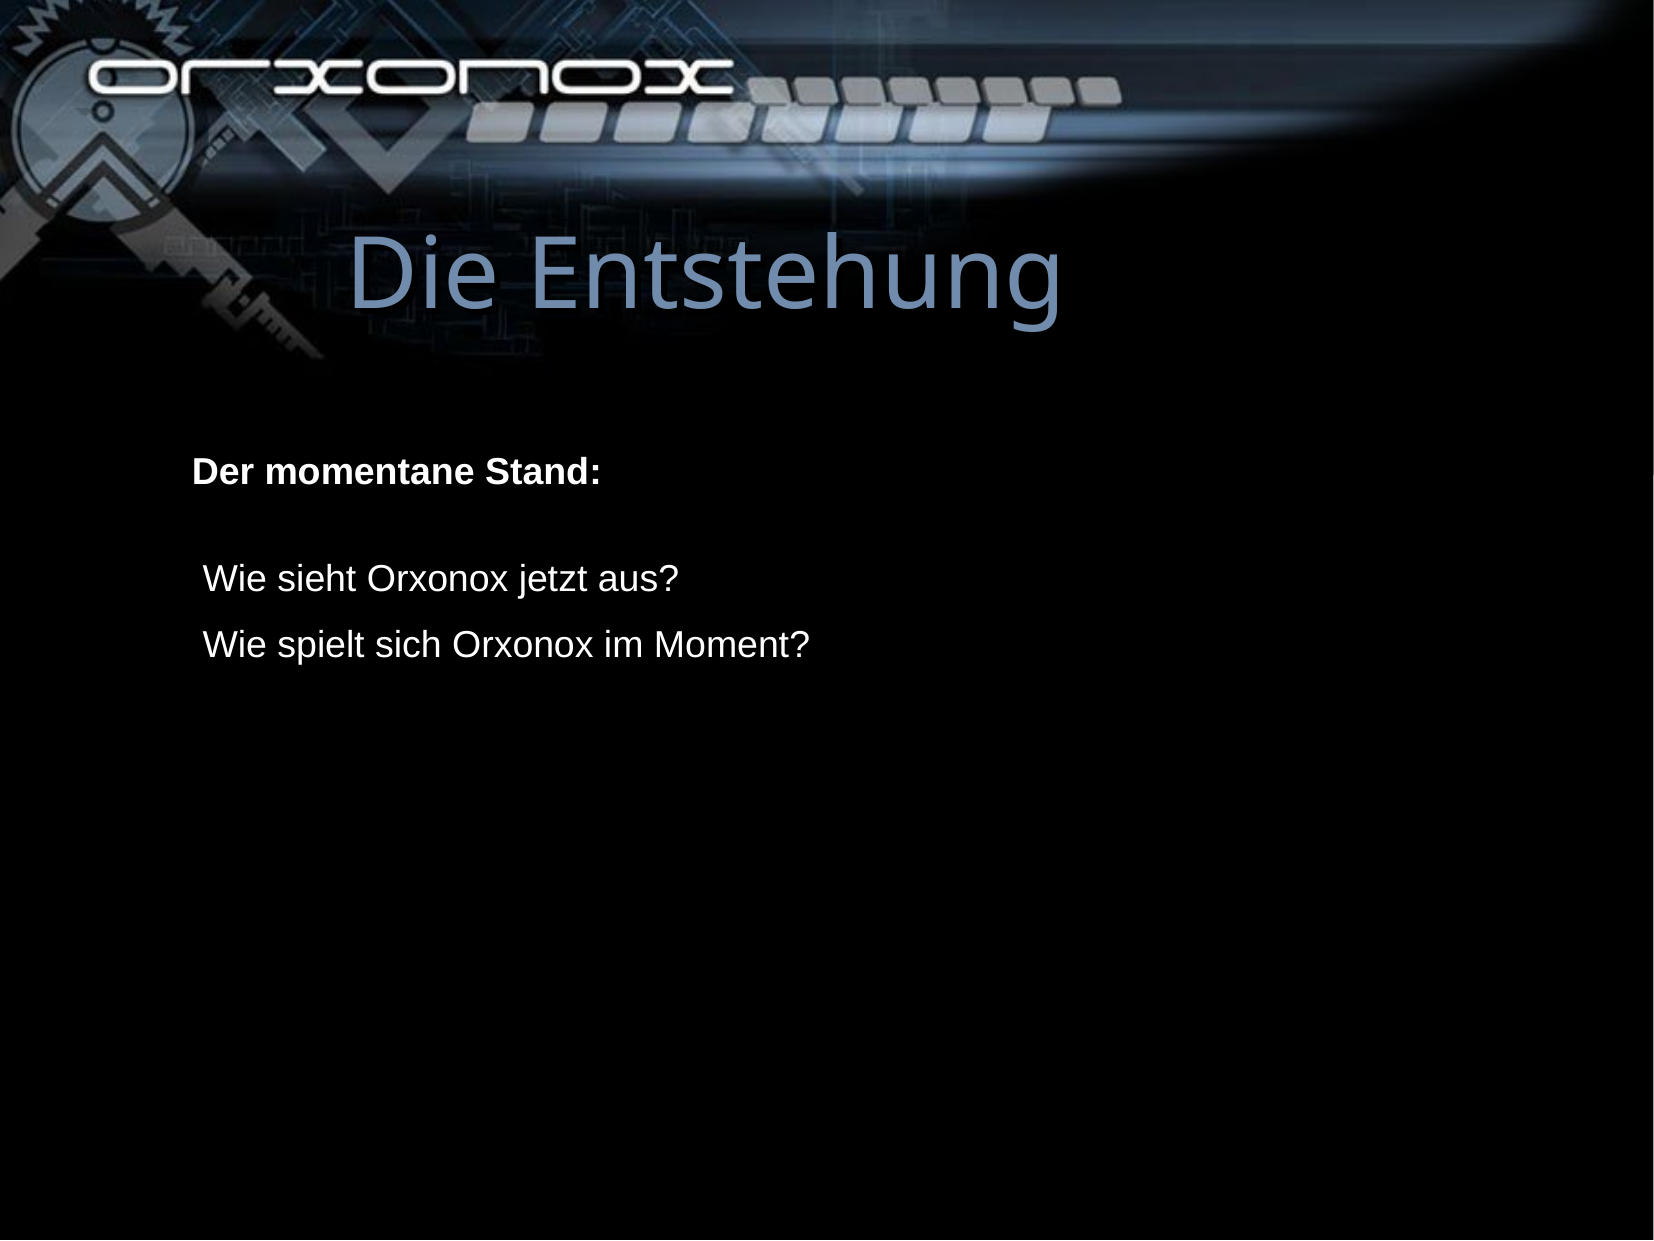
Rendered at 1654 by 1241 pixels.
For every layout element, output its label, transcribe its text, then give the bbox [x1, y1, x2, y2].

text_box Der momentane Stand: Wie sieht Orxonox jetzt aus? Wie spielt sich Orxonox im Moment? [177, 442, 1329, 675]
text_box Die Entstehung [330, 194, 1306, 344]
picture [0, 0, 1654, 475]
